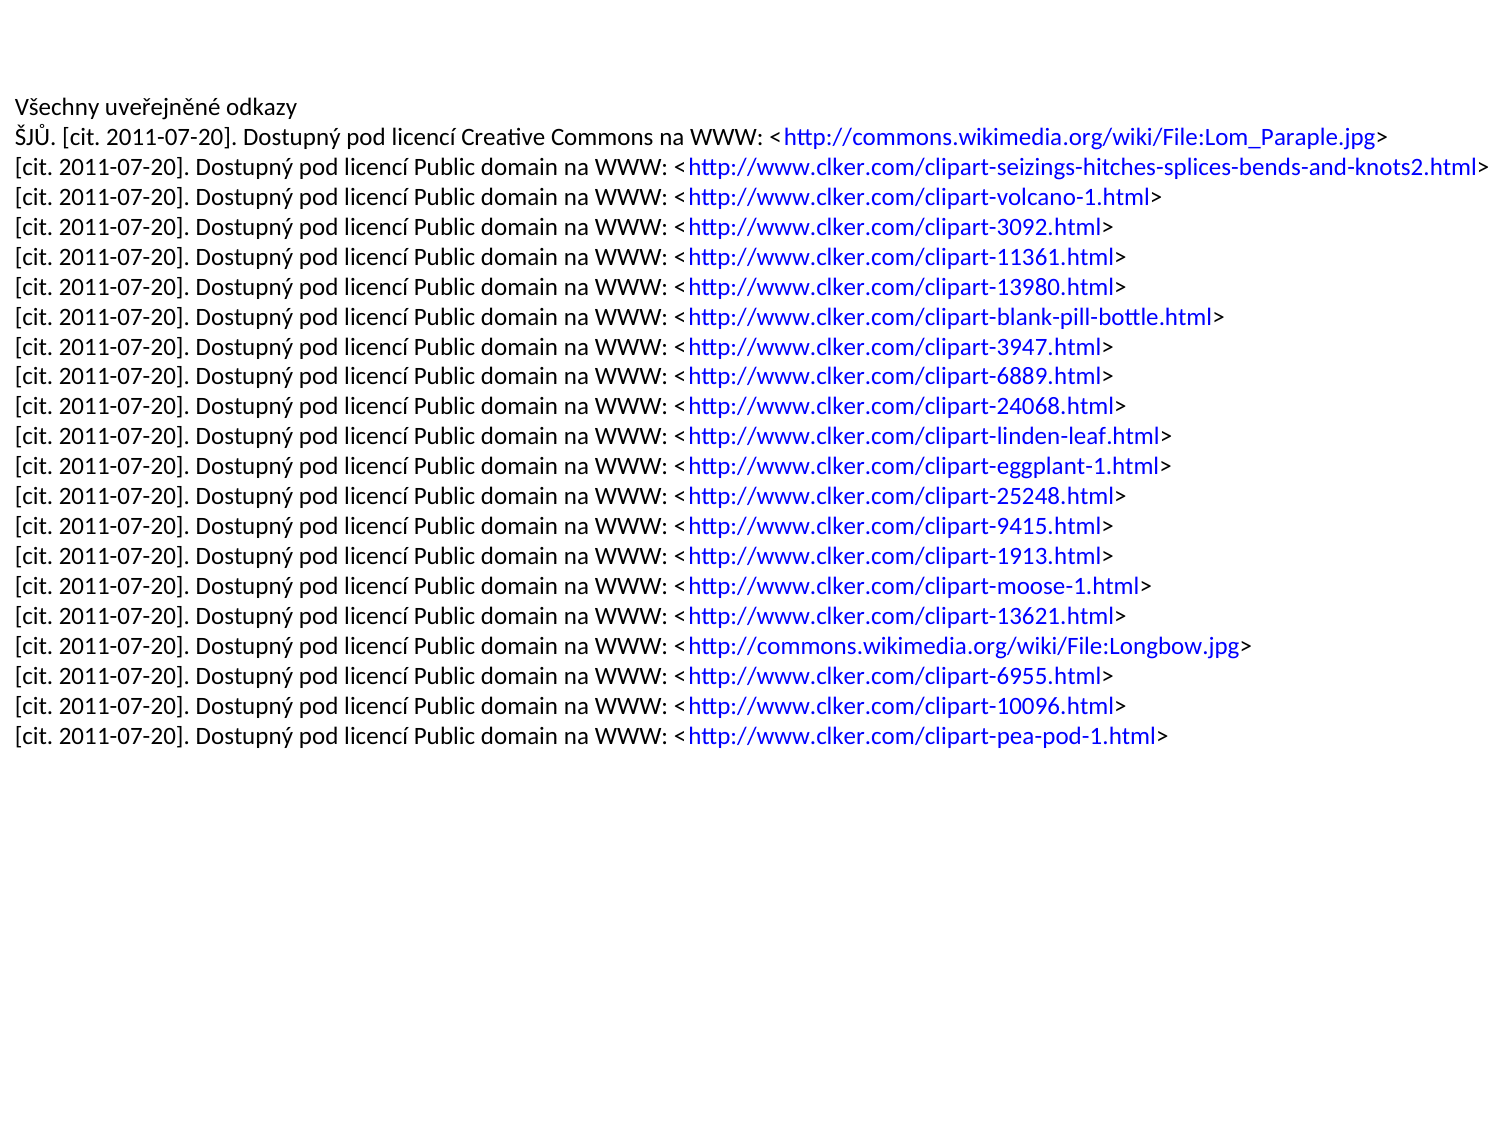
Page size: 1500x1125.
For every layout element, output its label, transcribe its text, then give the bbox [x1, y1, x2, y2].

text_box Všechny uveřejněné odkazy ŠJŮ. [cit. 2011-07-20]. Dostupný pod licencí Creative Commons na WWW: <http://commons.wikimedia.org/wiki/File:Lom_Paraple.jpg> [cit. 2011-07-20]. Dostupný pod licencí Public domain na WWW: <http://www.clker.com/clipart-seizings-hitches-splices-bends-and-knots2.html> [cit. 2011-07-20]. Dostupný pod licencí Public domain na WWW: <http://www.clker.com/clipart-volcano-1.html> [cit. 2011-07-20]. Dostupný pod licencí Public domain na WWW: <http://www.clker.com/clipart-3092.html> [cit. 2011-07-20]. Dostupný pod licencí Public domain na WWW: <http://www.clker.com/clipart-11361.html> [cit. 2011-07-20]. Dostupný pod licencí Public domain na WWW: <http://www.clker.com/clipart-13980.html> [cit. 2011-07-20]. Dostupný pod licencí Public domain na WWW: <http://www.clker.com/clipart-blank-pill-bottle.html> [cit. 2011-07-20]. Dostupný pod licencí Public domain na WWW: <http://www.clker.com/clipart-3947.html> [cit. 2011-07-20]. Dostupný pod licencí Public domain na WWW: <http://www.clker.com/clipart-6889.html> [cit. 2011-07-20]. Dostupný pod licencí Public domain na WWW: <http://www.clker.com/clipart-24068.html> [cit. 2011-07-20]. Dostupný pod licencí Public domain na WWW: <http://www.clker.com/clipart-linden-leaf.html> [cit. 2011-07-20]. Dostupný pod licencí Public domain na WWW: <http://www.clker.com/clipart-eggplant-1.html> [cit. 2011-07-20]. Dostupný pod licencí Public domain na WWW: <http://www.clker.com/clipart-25248.html> [cit. 2011-07-20]. Dostupný pod licencí Public domain na WWW: <http://www.clker.com/clipart-9415.html> [cit. 2011-07-20]. Dostupný pod licencí Public domain na WWW: <http://www.clker.com/clipart-1913.html> [cit. 2011-07-20]. Dostupný pod licencí Public domain na WWW: <http://www.clker.com/clipart-moose-1.html> [cit. 2011-07-20]. Dostupný pod licencí Public domain na WWW: <http://www.clker.com/clipart-13621.html> [cit. 2011-07-20]. Dostupný pod licencí Public domain na WWW: <http://commons.wikimedia.org/wiki/File:Longbow.jpg> [cit. 2011-07-20]. Dostupný pod licencí Public domain na WWW: <http://www.clker.com/clipart-6955.html> [cit. 2011-07-20]. Dostupný pod licencí Public domain na WWW: <http://www.clker.com/clipart-10096.html> [cit. 2011-07-20]. Dostupný pod licencí Public domain na WWW: <http://www.clker.com/clipart-pea-pod-1.html> [0, 82, 1500, 787]
